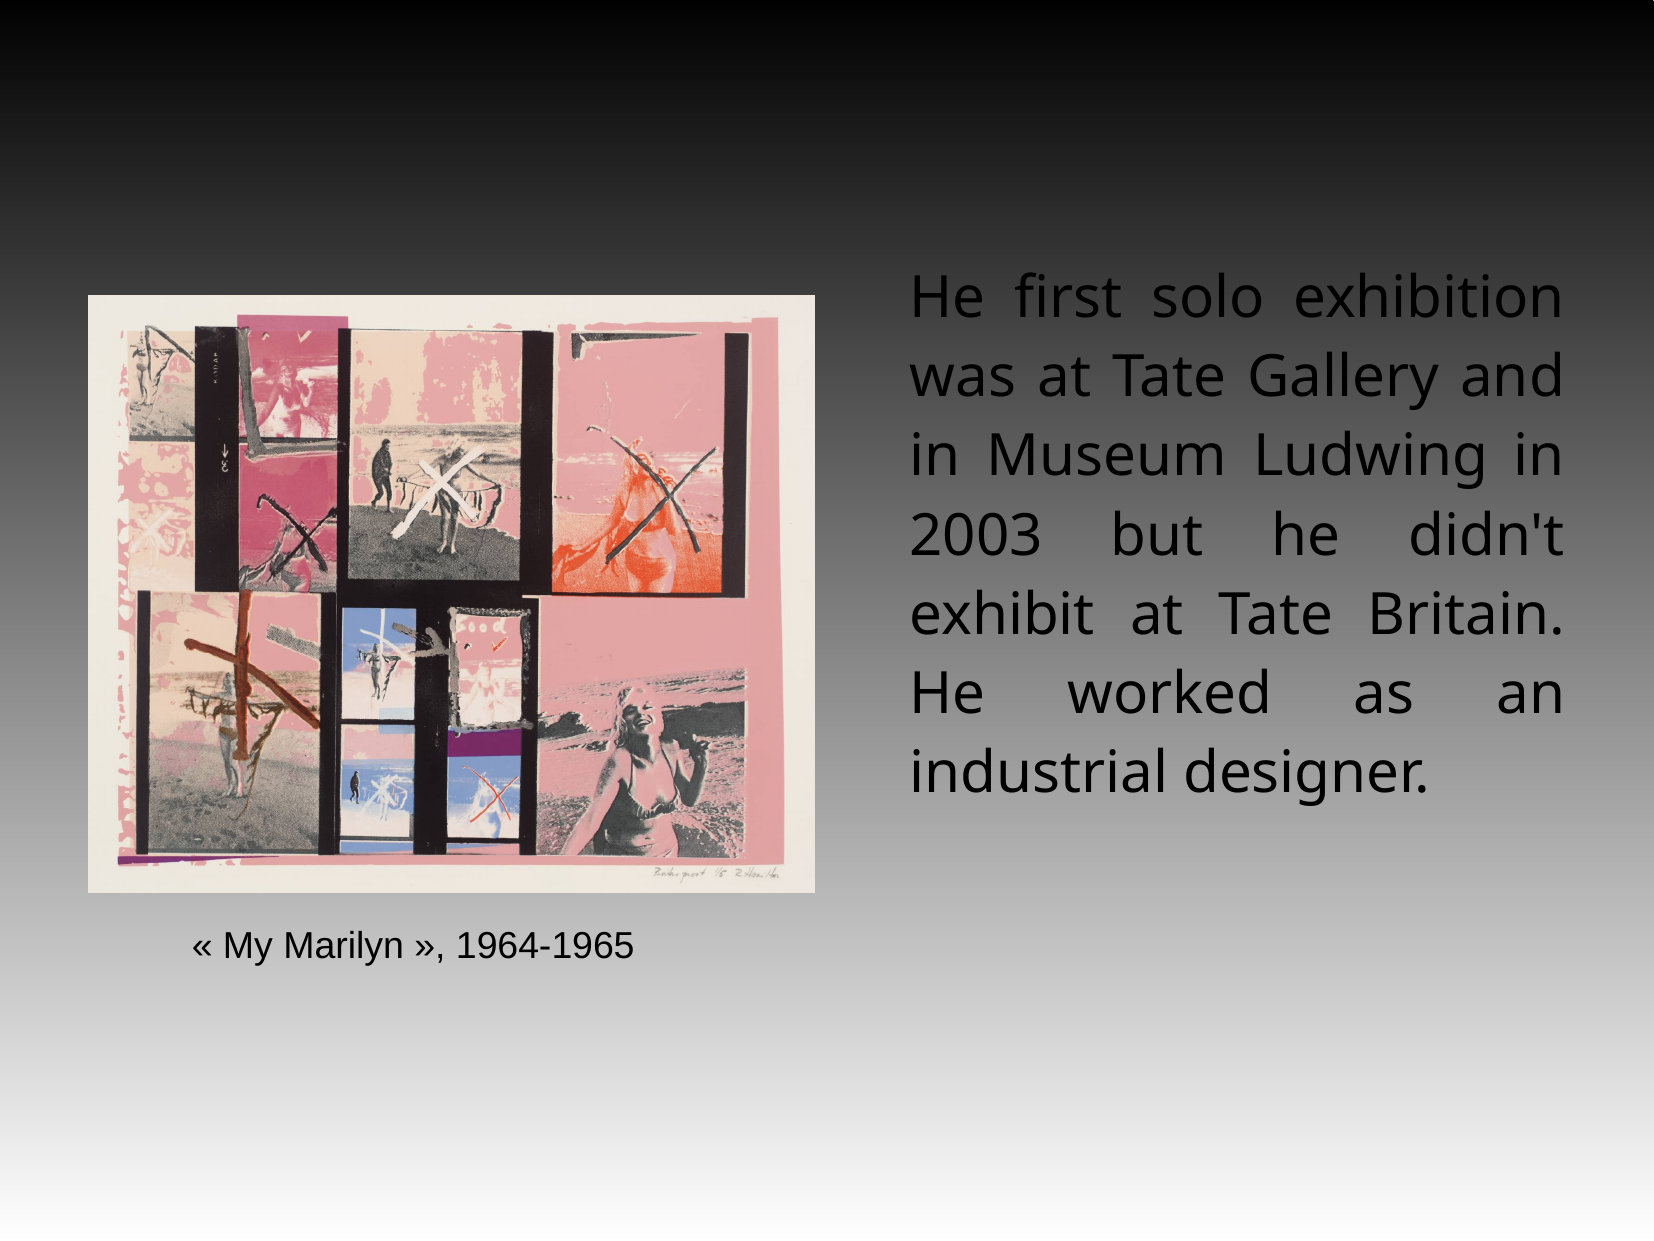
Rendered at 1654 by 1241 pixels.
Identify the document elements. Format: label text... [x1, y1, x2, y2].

picture [88, 295, 815, 893]
list He first solo exhibition was at Tate Gallery and in Museum Ludwing in 2003 but he didn't exhibit at Tate Britain. He worked as an industrial designer. [838, 255, 1565, 975]
text_box « My Marilyn », 1964-1965 [177, 917, 768, 975]
